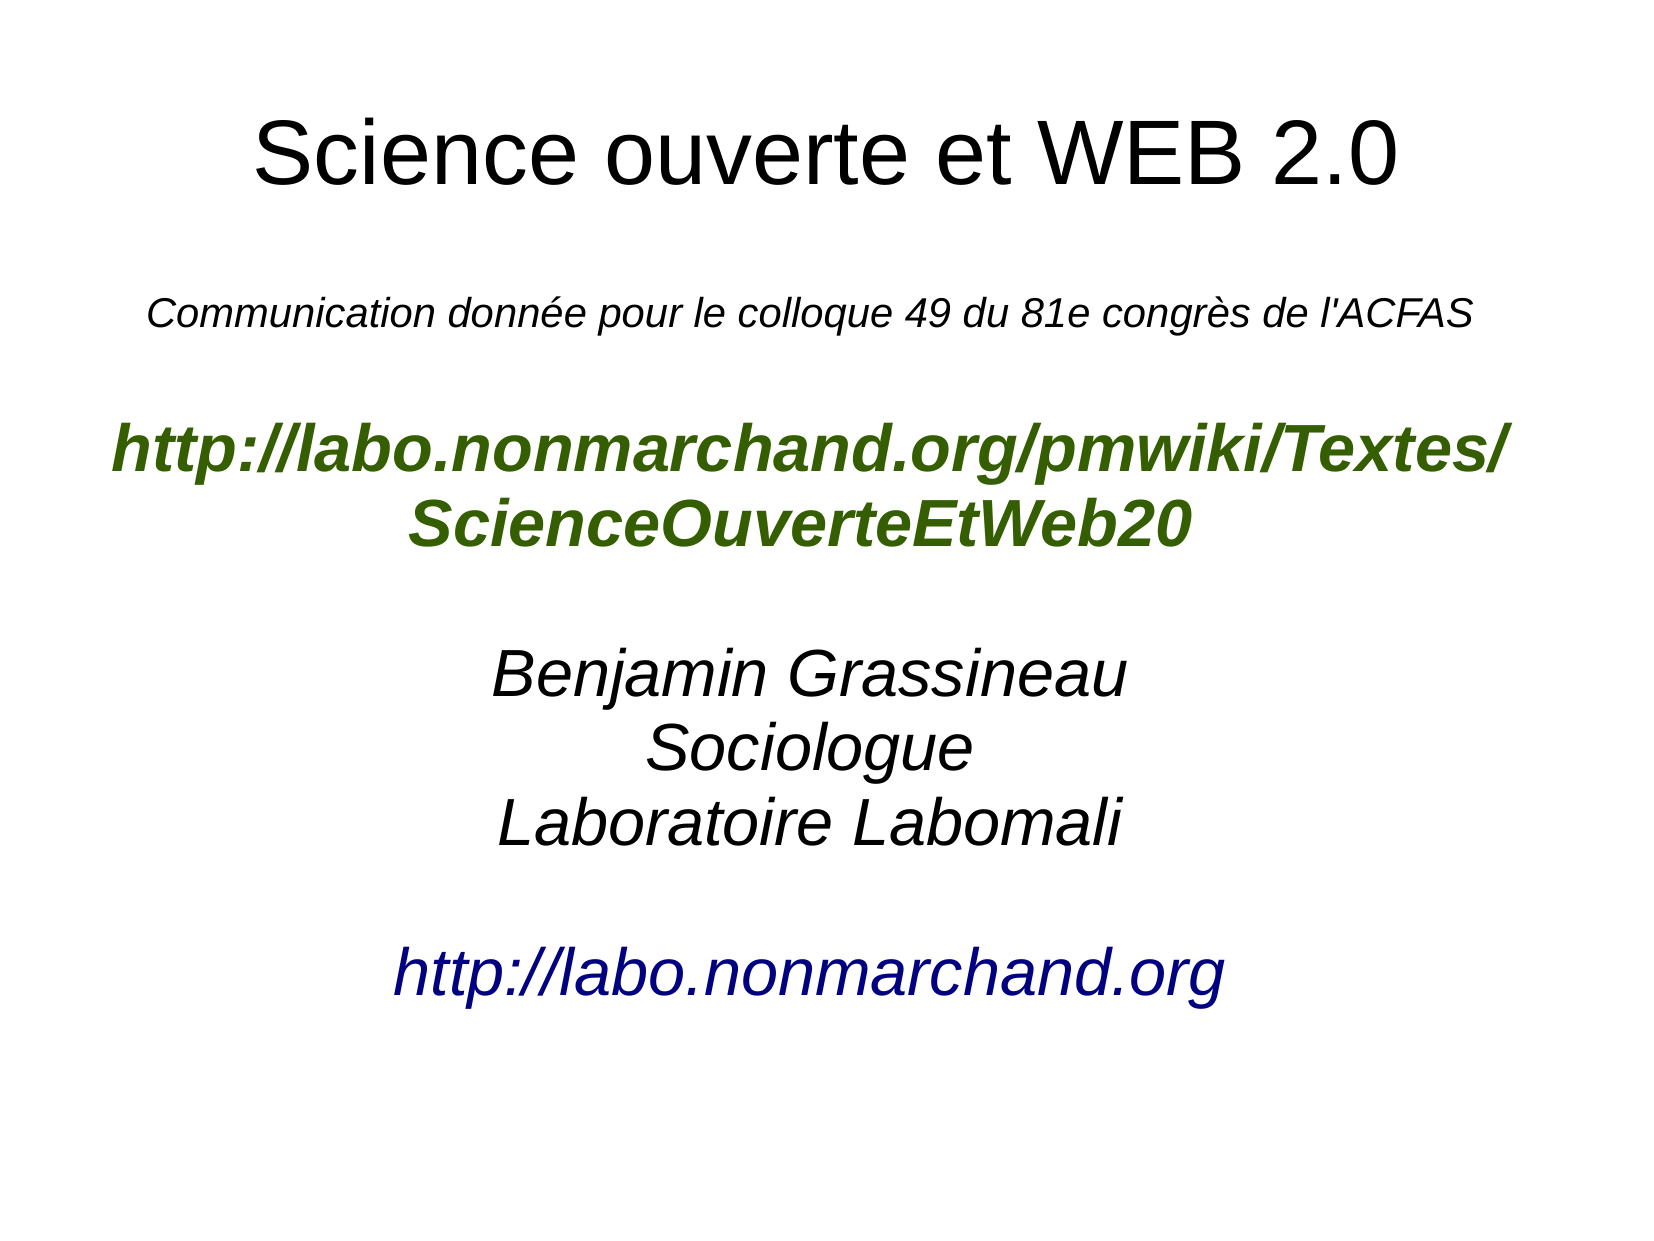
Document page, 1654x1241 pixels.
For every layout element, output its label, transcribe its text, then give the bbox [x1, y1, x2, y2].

title Science ouverte et WEB 2.0 [82, 49, 1571, 257]
subtitle Communication donnée pour le colloque 49 du 81e congrès de l'ACFAS http://labo.nonmarchand.org/pmwiki/Textes/ScienceOuverteEtWeb20 Benjamin Grassineau Sociologue Laboratoire Labomali http://labo.nonmarchand.org [82, 290, 1538, 1010]
